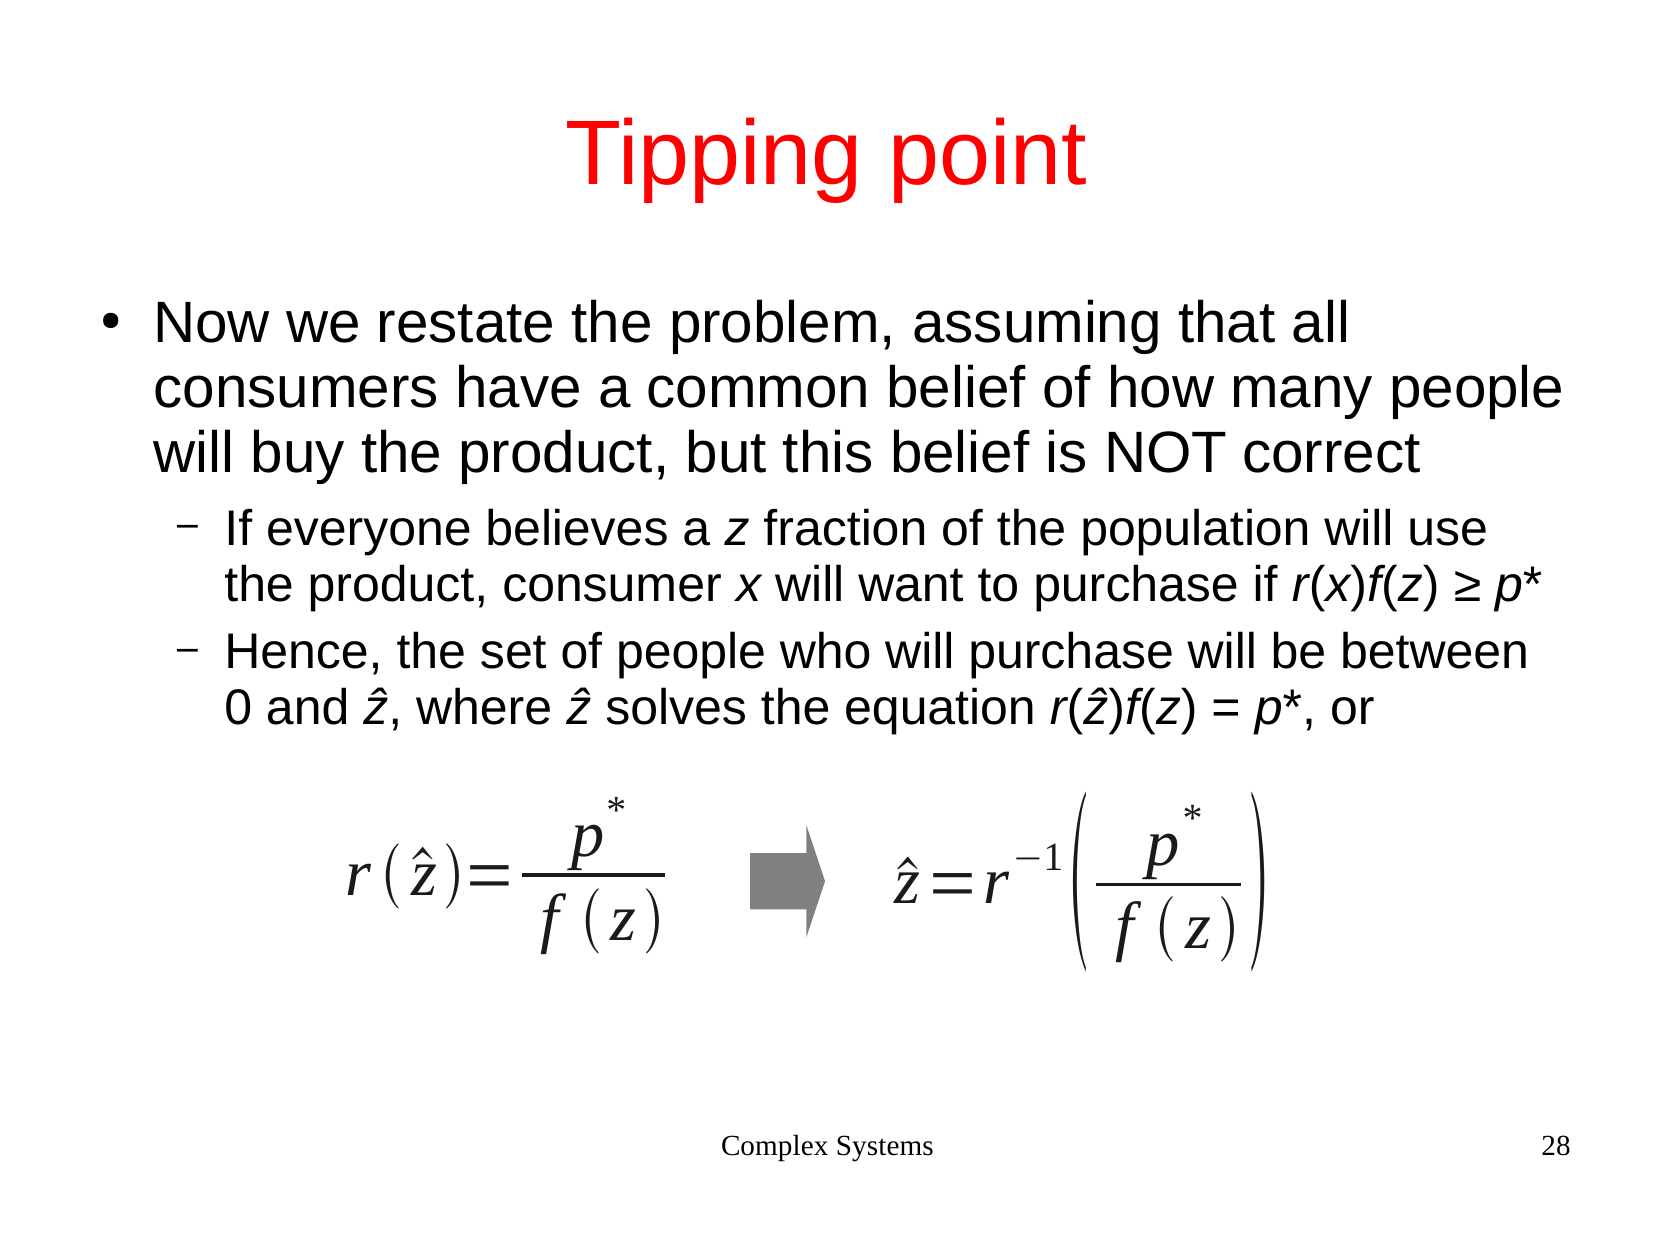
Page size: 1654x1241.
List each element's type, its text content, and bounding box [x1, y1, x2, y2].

list Now we restate the problem, assuming that all consumers have a common belief of how many people will buy the product, but this belief is NOT correct If everyone believes a z fraction of the population will use the product, consumer x will want to purchase if r(x)f(z) ≥ p* Hence, the set of people who will purchase will be between 0 and ẑ, where ẑ solves the equation r(ẑ)f(z) = p*, or [82, 290, 1571, 1109]
chart [883, 787, 1276, 976]
chart [337, 787, 676, 957]
text_box [750, 824, 826, 938]
title Tipping point [82, 49, 1571, 257]
